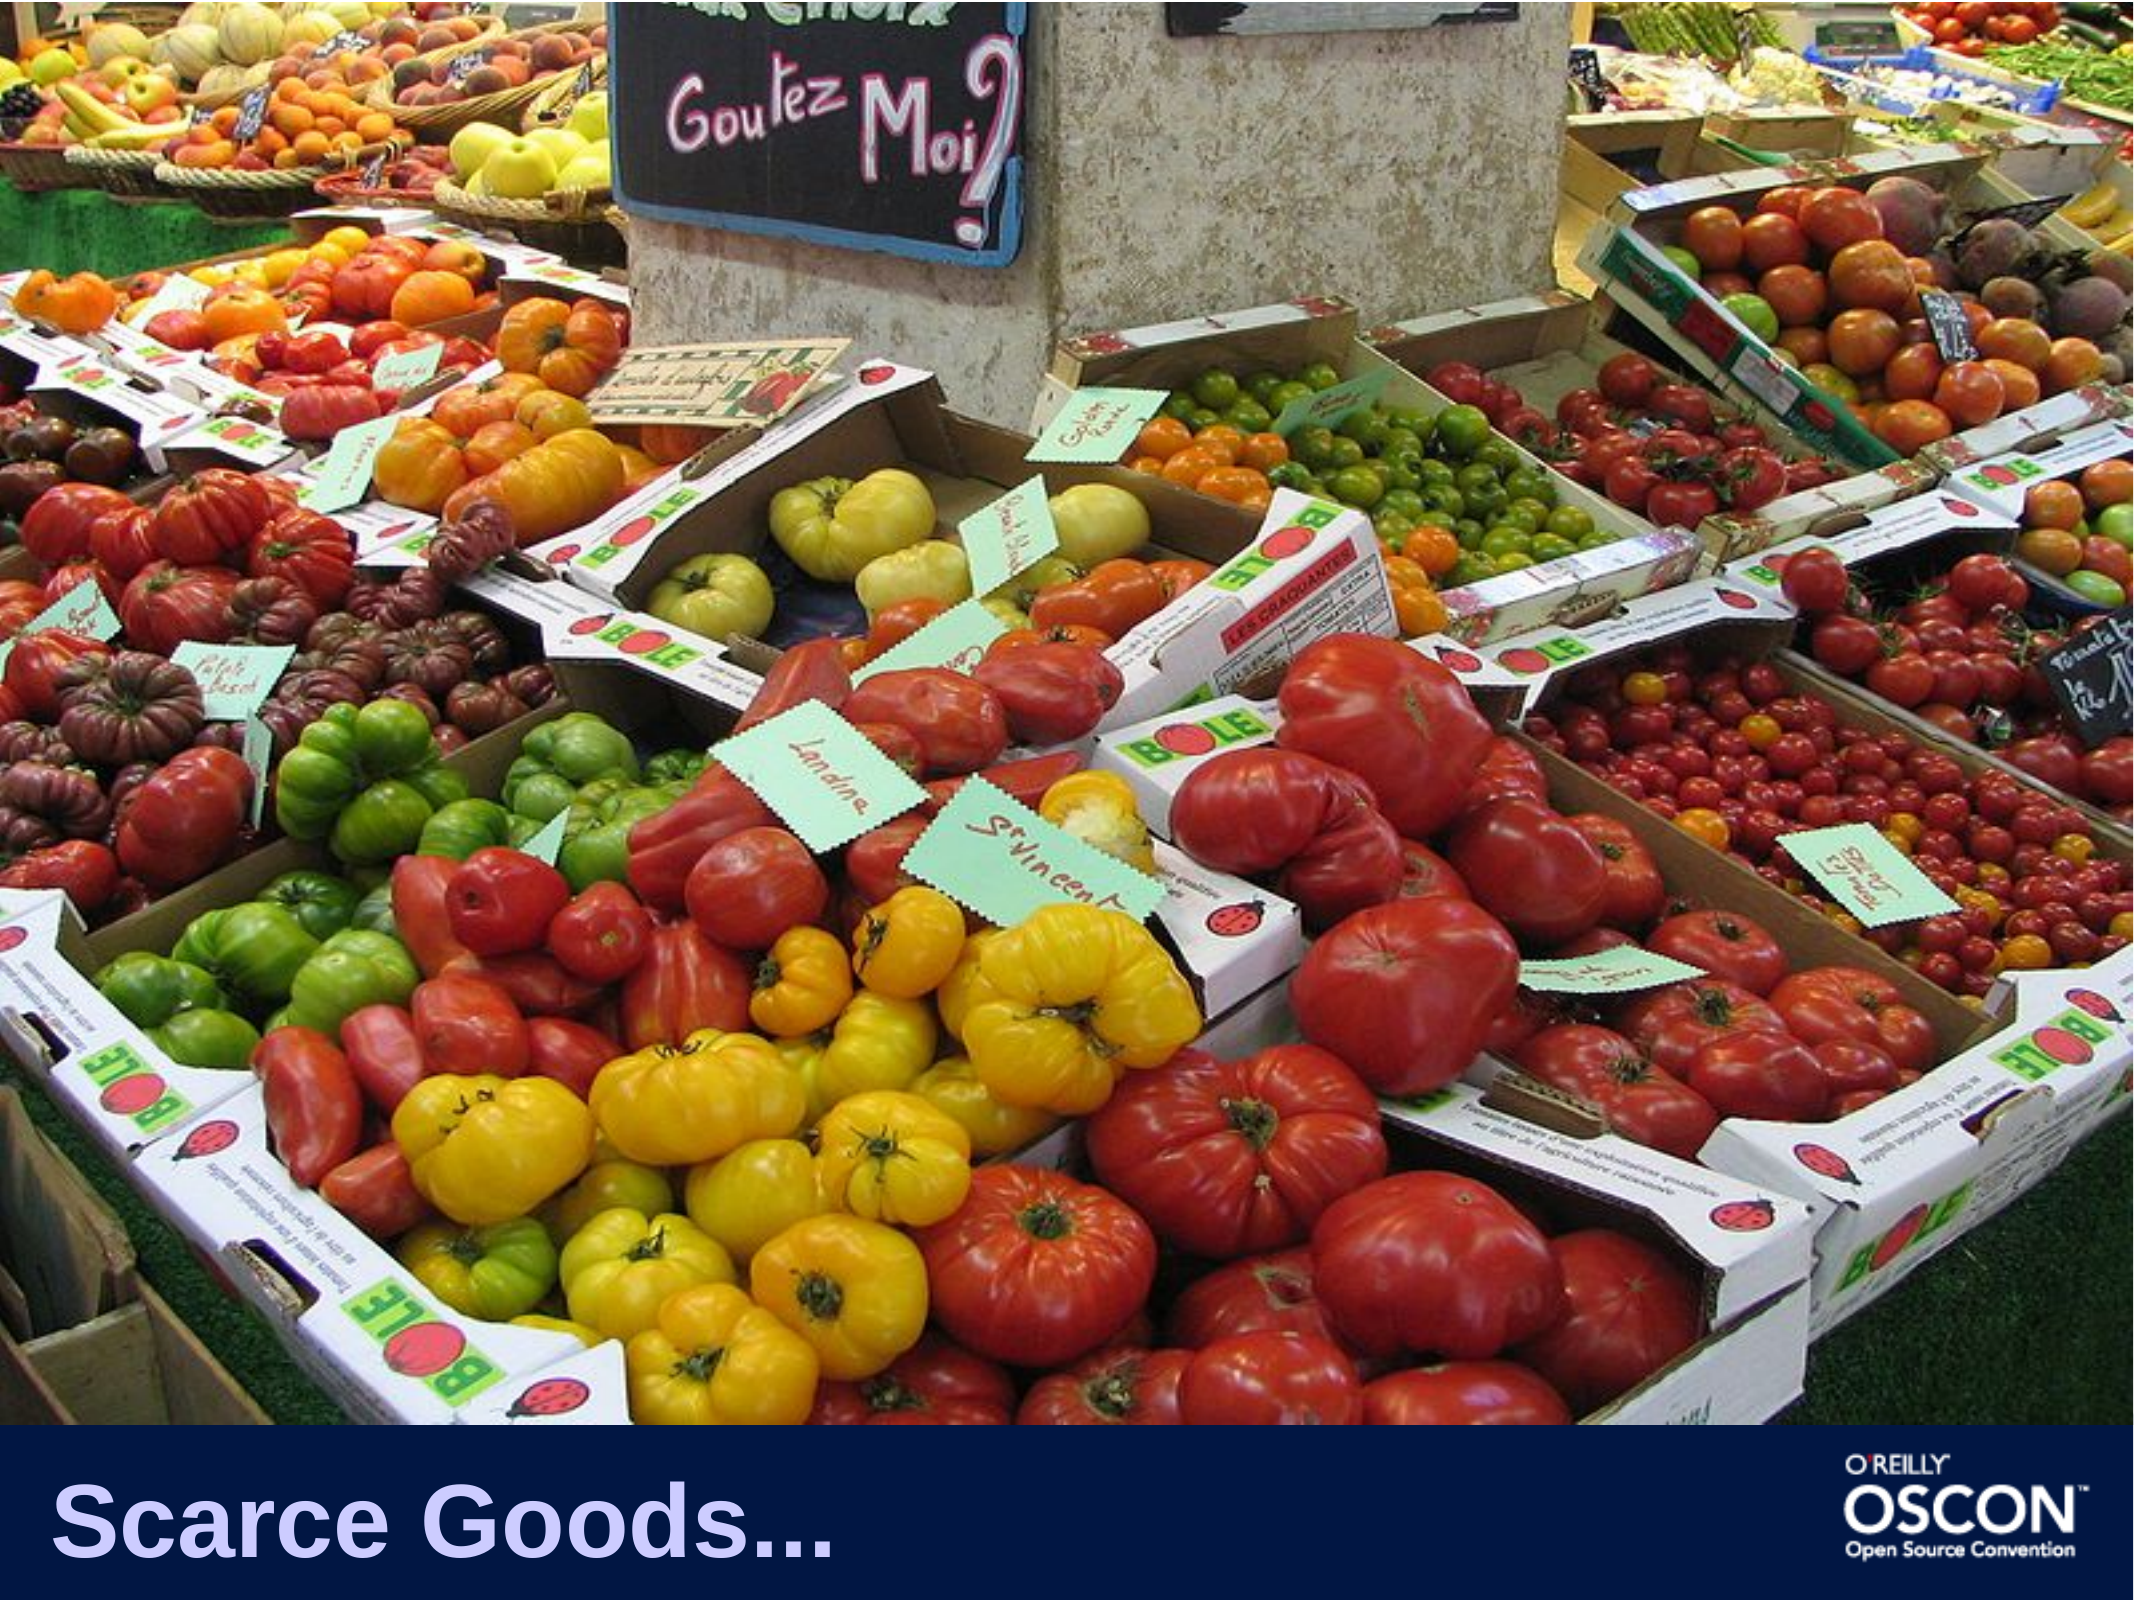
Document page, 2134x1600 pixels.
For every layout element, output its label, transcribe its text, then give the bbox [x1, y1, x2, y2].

picture [0, 0, 2134, 1600]
title Scarce Goods... [41, 1432, 2094, 1600]
